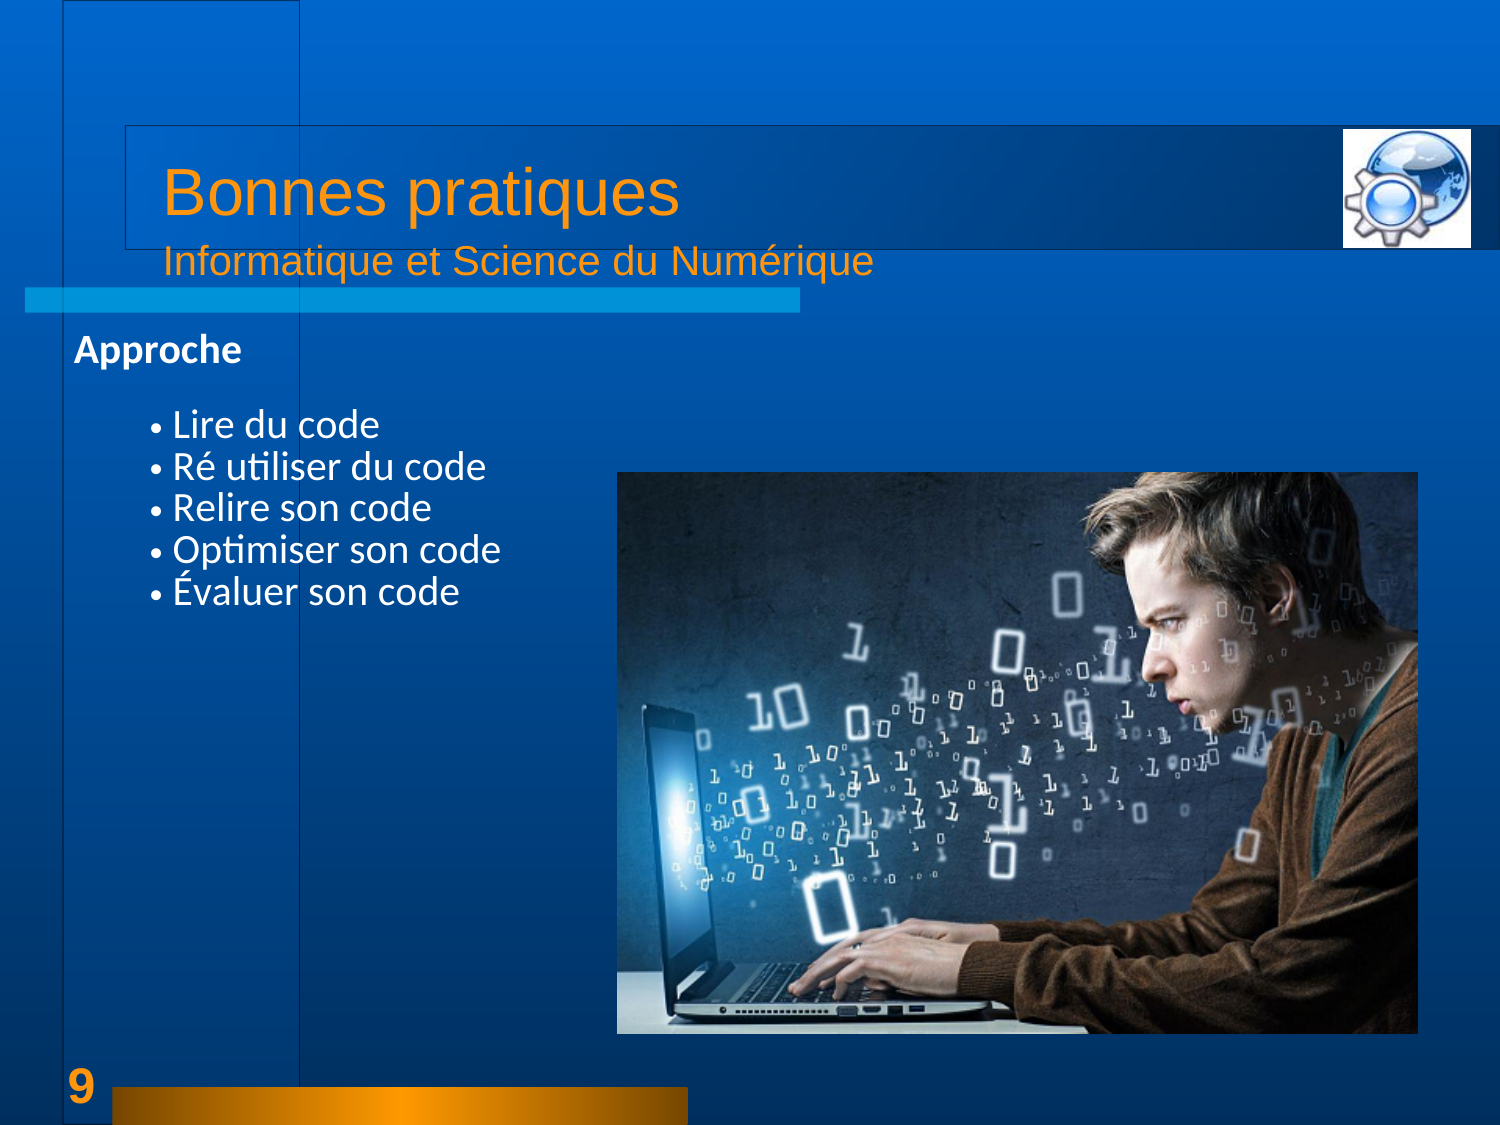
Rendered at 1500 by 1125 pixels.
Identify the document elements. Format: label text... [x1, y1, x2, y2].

text_box Approche Lire du code Ré utiliser du code Relire son code Optimiser son code Évaluer son code [59, 324, 1477, 975]
picture [1343, 129, 1471, 248]
picture [617, 472, 1418, 1034]
